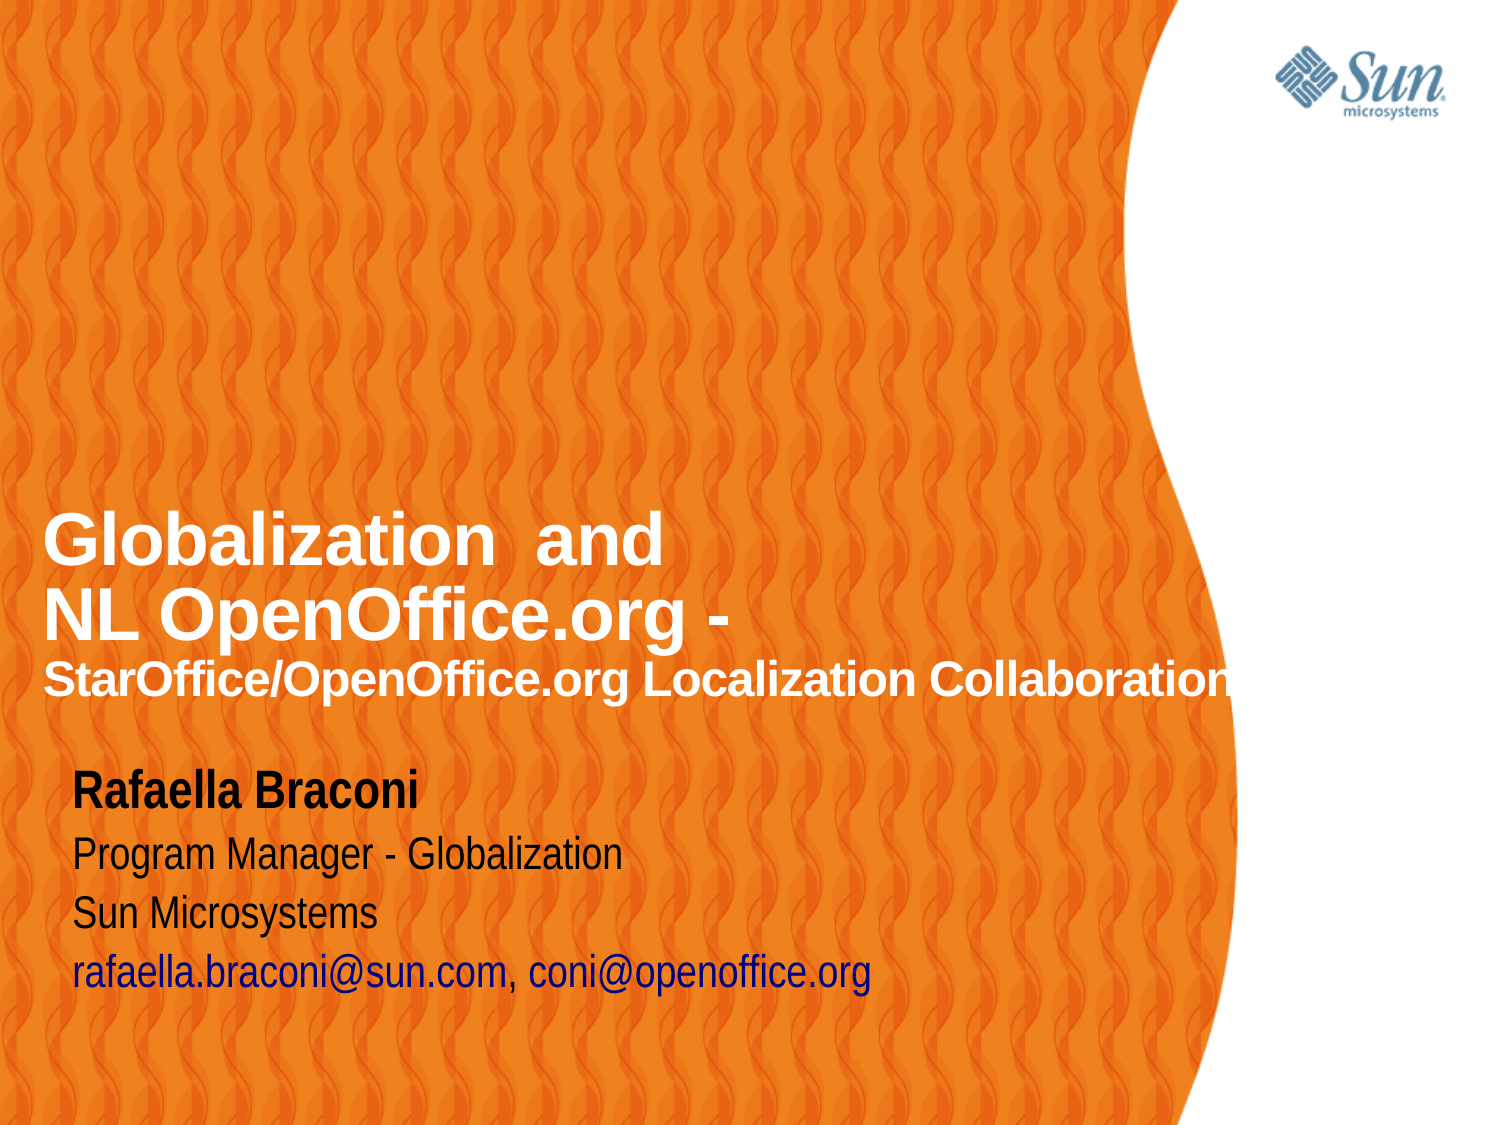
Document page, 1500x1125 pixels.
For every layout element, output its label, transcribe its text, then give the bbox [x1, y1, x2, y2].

picture [0, 0, 1500, 1125]
title Globalization and NL OpenOffice.org - StarOffice/OpenOffice.org Localization Collaboration [42, 418, 1279, 762]
list Rafaella Braconi Program Manager - Globalization Sun Microsystems rafaella.braconi@sun.com, coni@openoffice.org [72, 766, 1062, 1005]
